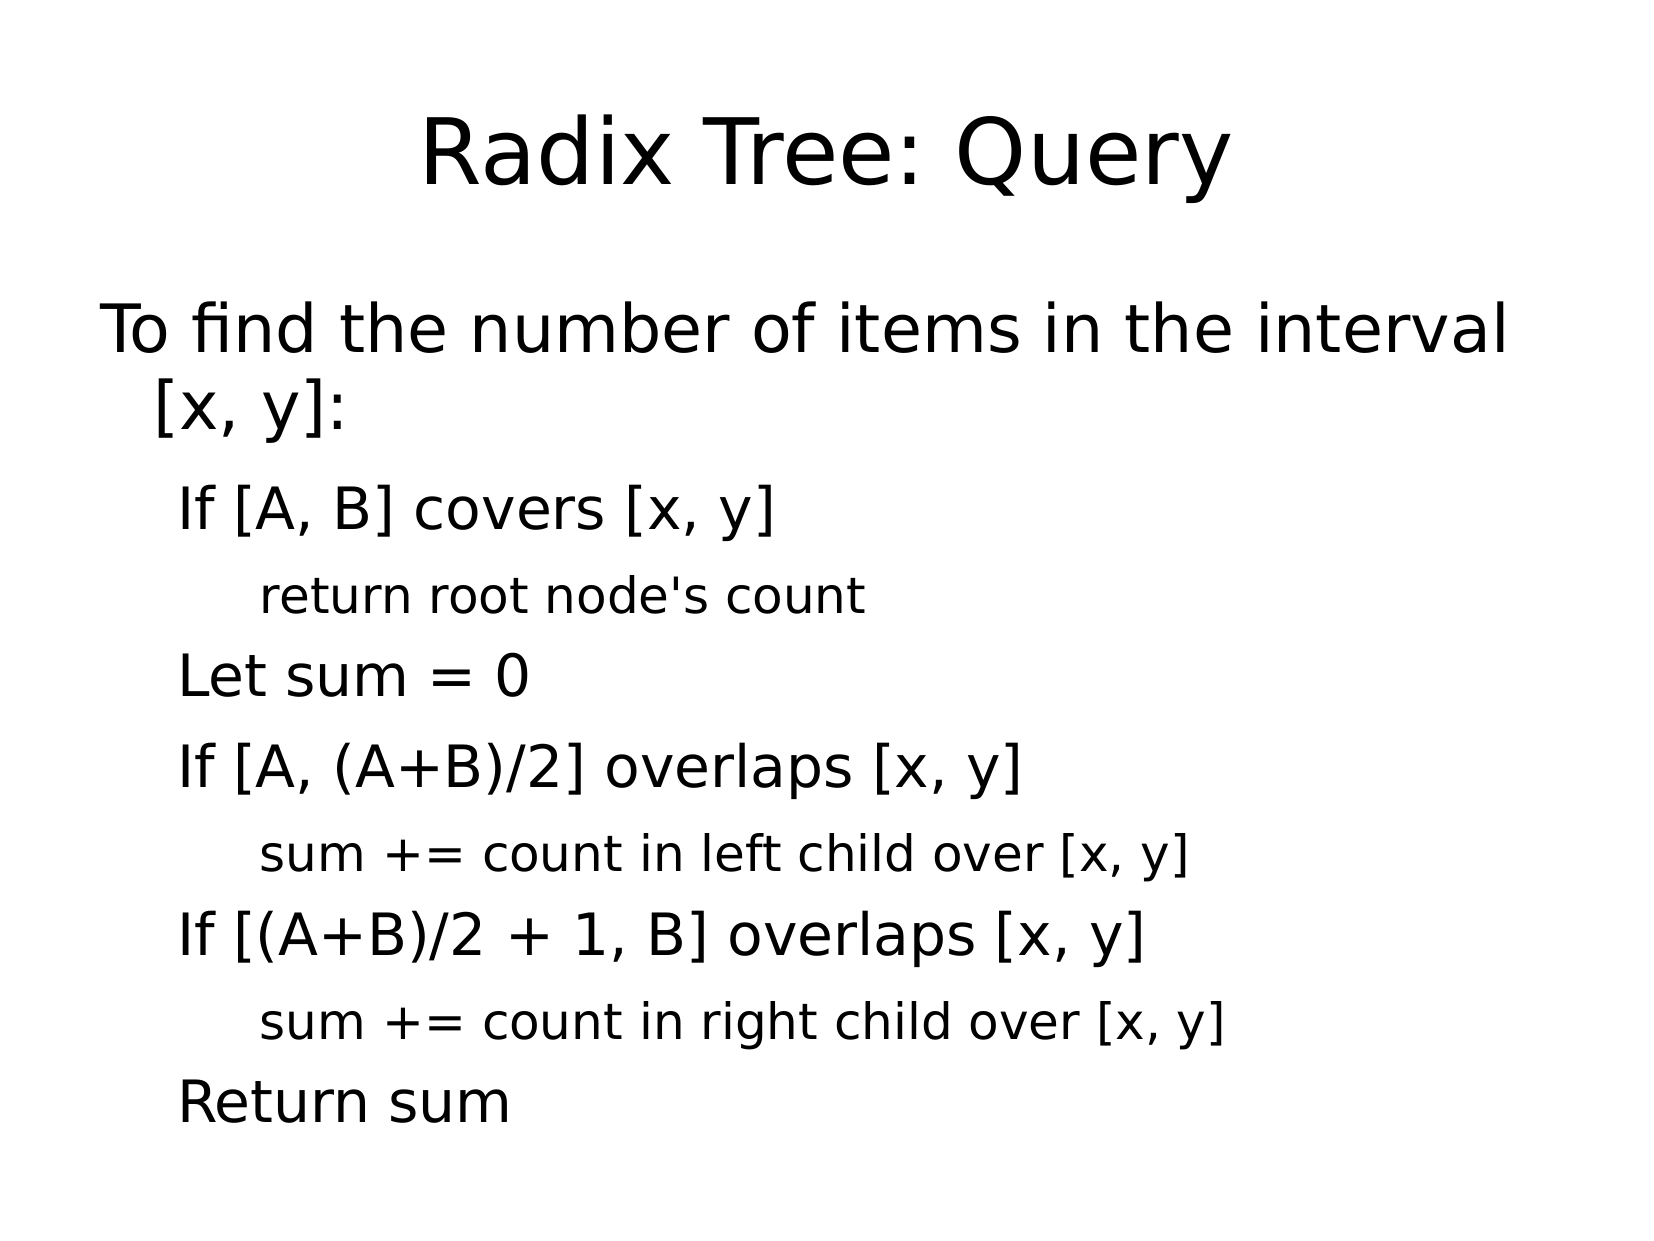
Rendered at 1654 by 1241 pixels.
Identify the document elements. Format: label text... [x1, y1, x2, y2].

list To find the number of items in the interval [x, y]: If [A, B] covers [x, y] return root node's count Let sum = 0 If [A, (A+B)/2] overlaps [x, y] sum += count in left child over [x, y] If [(A+B)/2 + 1, B] overlaps [x, y] sum += count in right child over [x, y] Return sum [82, 290, 1571, 1137]
title Radix Tree: Query [82, 56, 1571, 250]
